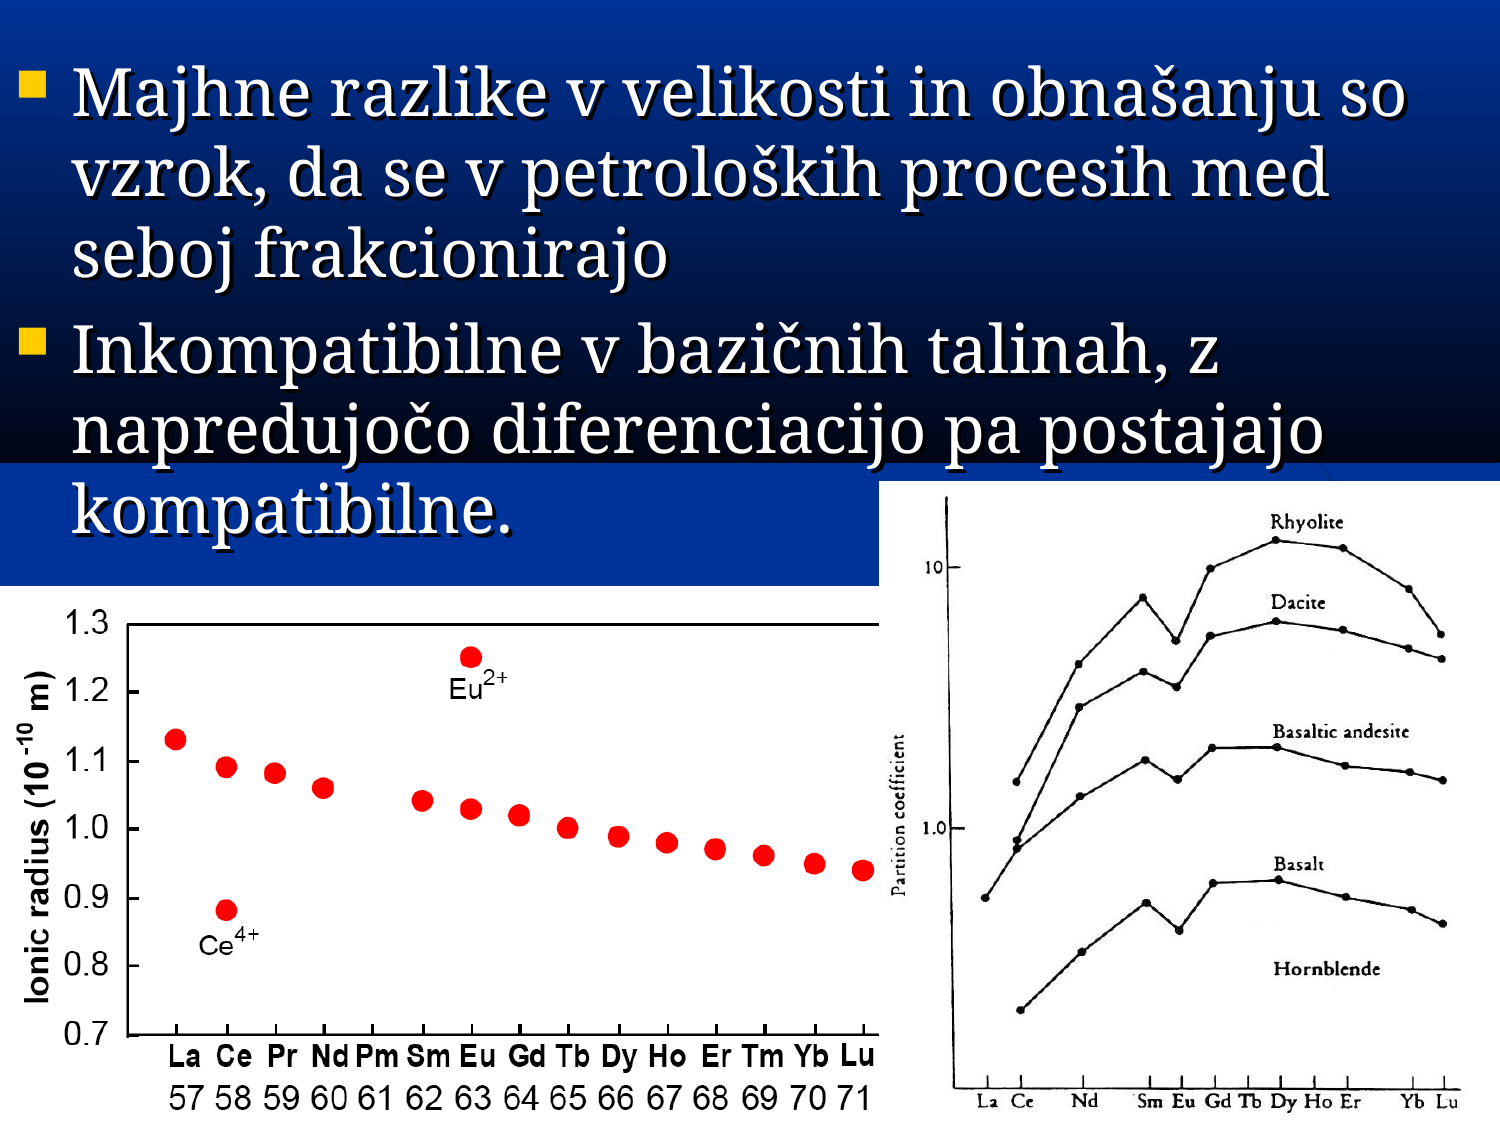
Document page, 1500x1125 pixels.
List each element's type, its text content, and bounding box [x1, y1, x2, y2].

picture [0, 481, 1500, 1125]
list Majhne razlike v velikosti in obnašanju so vzrok, da se v petroloških procesih med seboj frakcionirajo Inkompatibilne v bazičnih talinah, z napredujočo diferenciacijo pa postajajo kompatibilne. [0, 42, 1500, 586]
